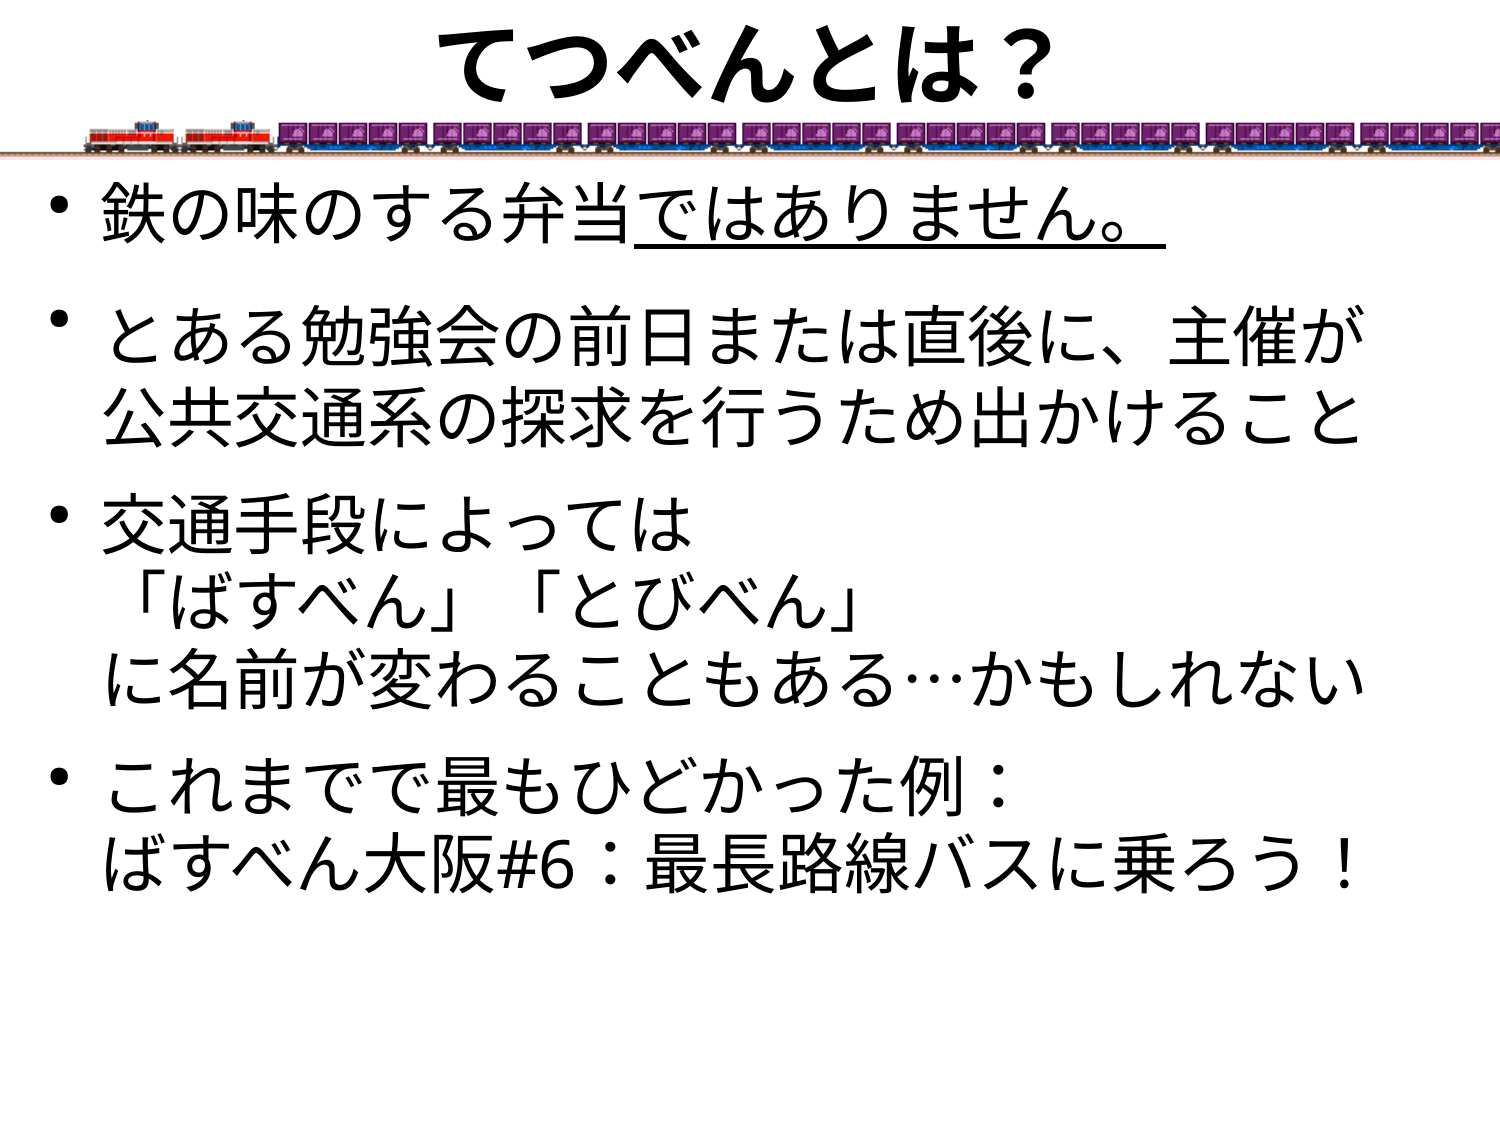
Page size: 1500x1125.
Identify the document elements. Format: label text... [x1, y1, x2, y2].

list 鉄の味のする弁当ではありません。 とある勉強会の前日または直後に、主催が 公共交通系の探求を行うため出かけること 交通手段によっては 「ばすべん」「とびべん」 に名前が変わることもある…かもしれない これまでで最もひどかった例： ばすべん大阪#6：最長路線バスに乗ろう！ [29, 177, 1477, 1093]
title てつべんとは？ [59, 0, 1447, 128]
picture [0, 120, 1500, 160]
